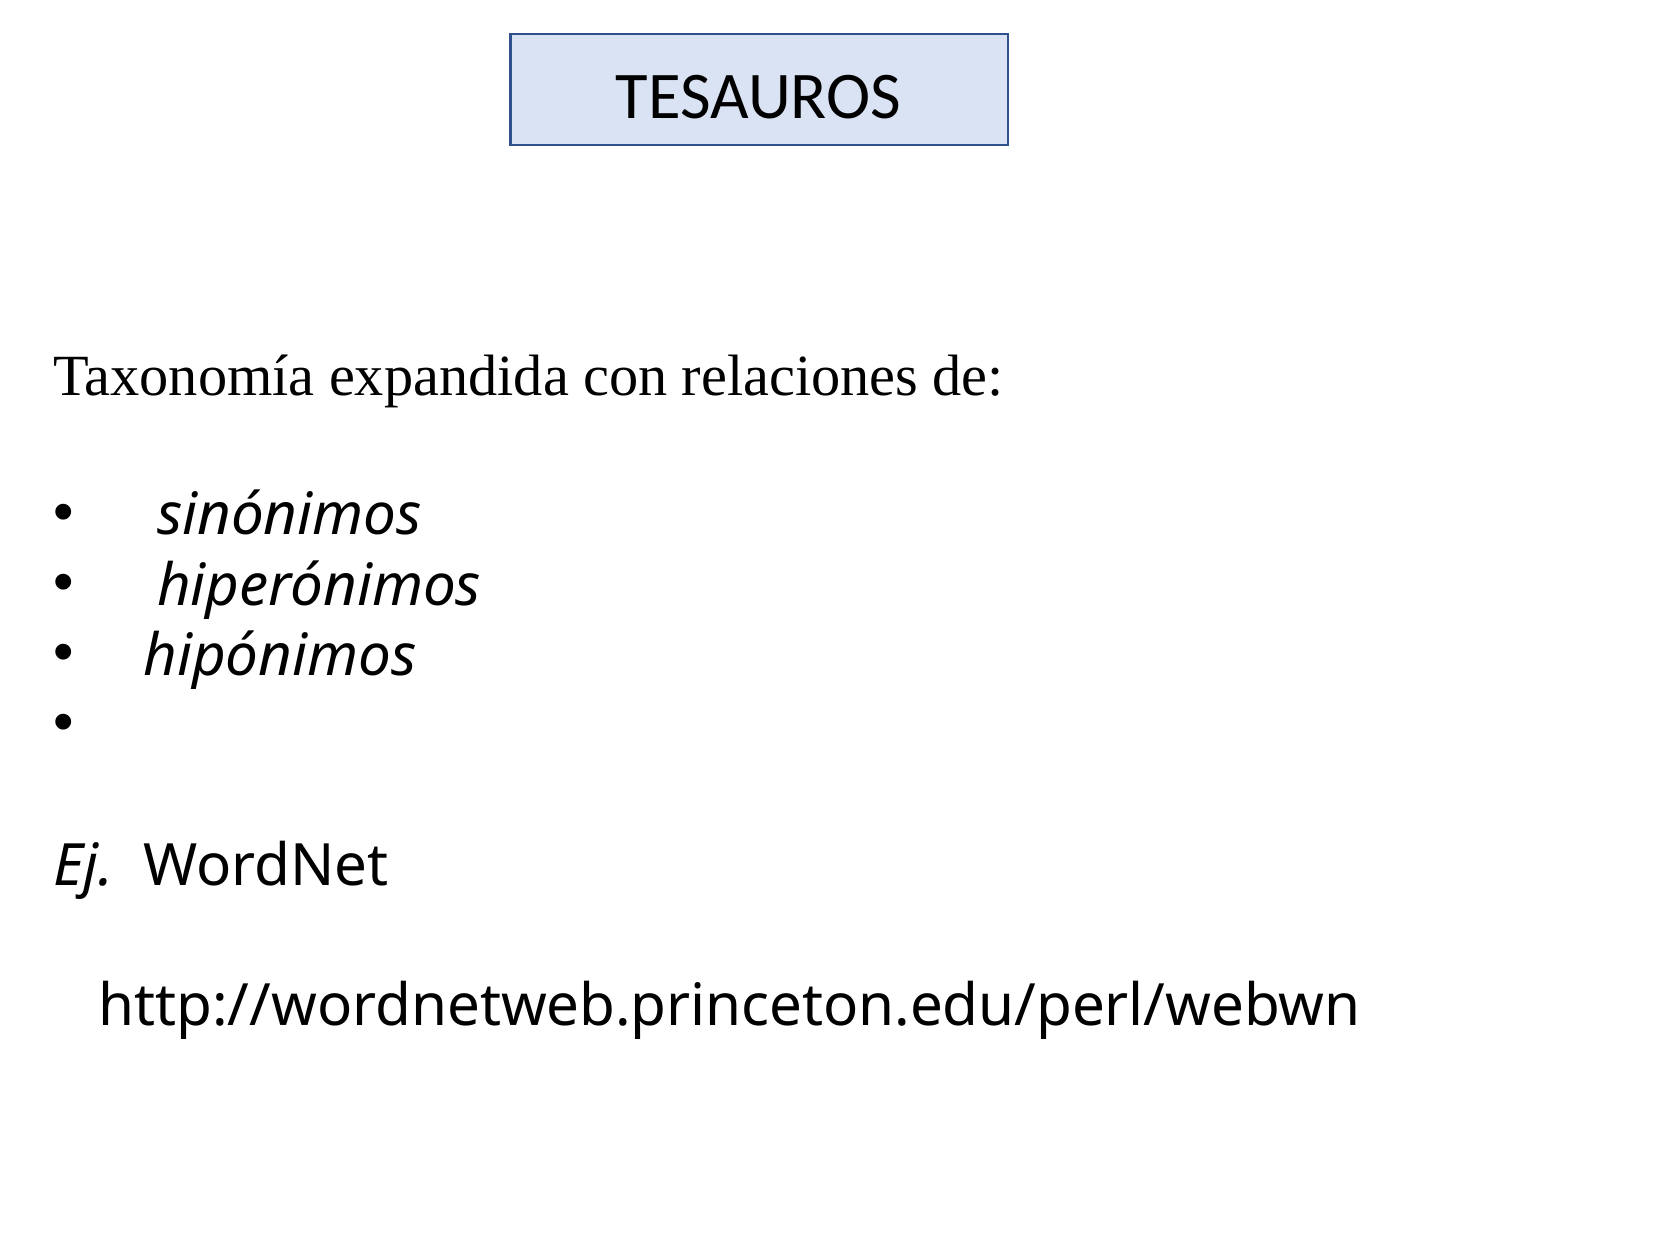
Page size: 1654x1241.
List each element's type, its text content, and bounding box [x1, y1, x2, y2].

text_box [511, 34, 1008, 145]
text_box TESAUROS [600, 44, 1053, 141]
text_box Taxonomía expandida con relaciones de: sinónimos hiperónimos hipónimos Ej. WordNet http://wordnetweb.princeton.edu/perl/webwn [38, 329, 1554, 1241]
